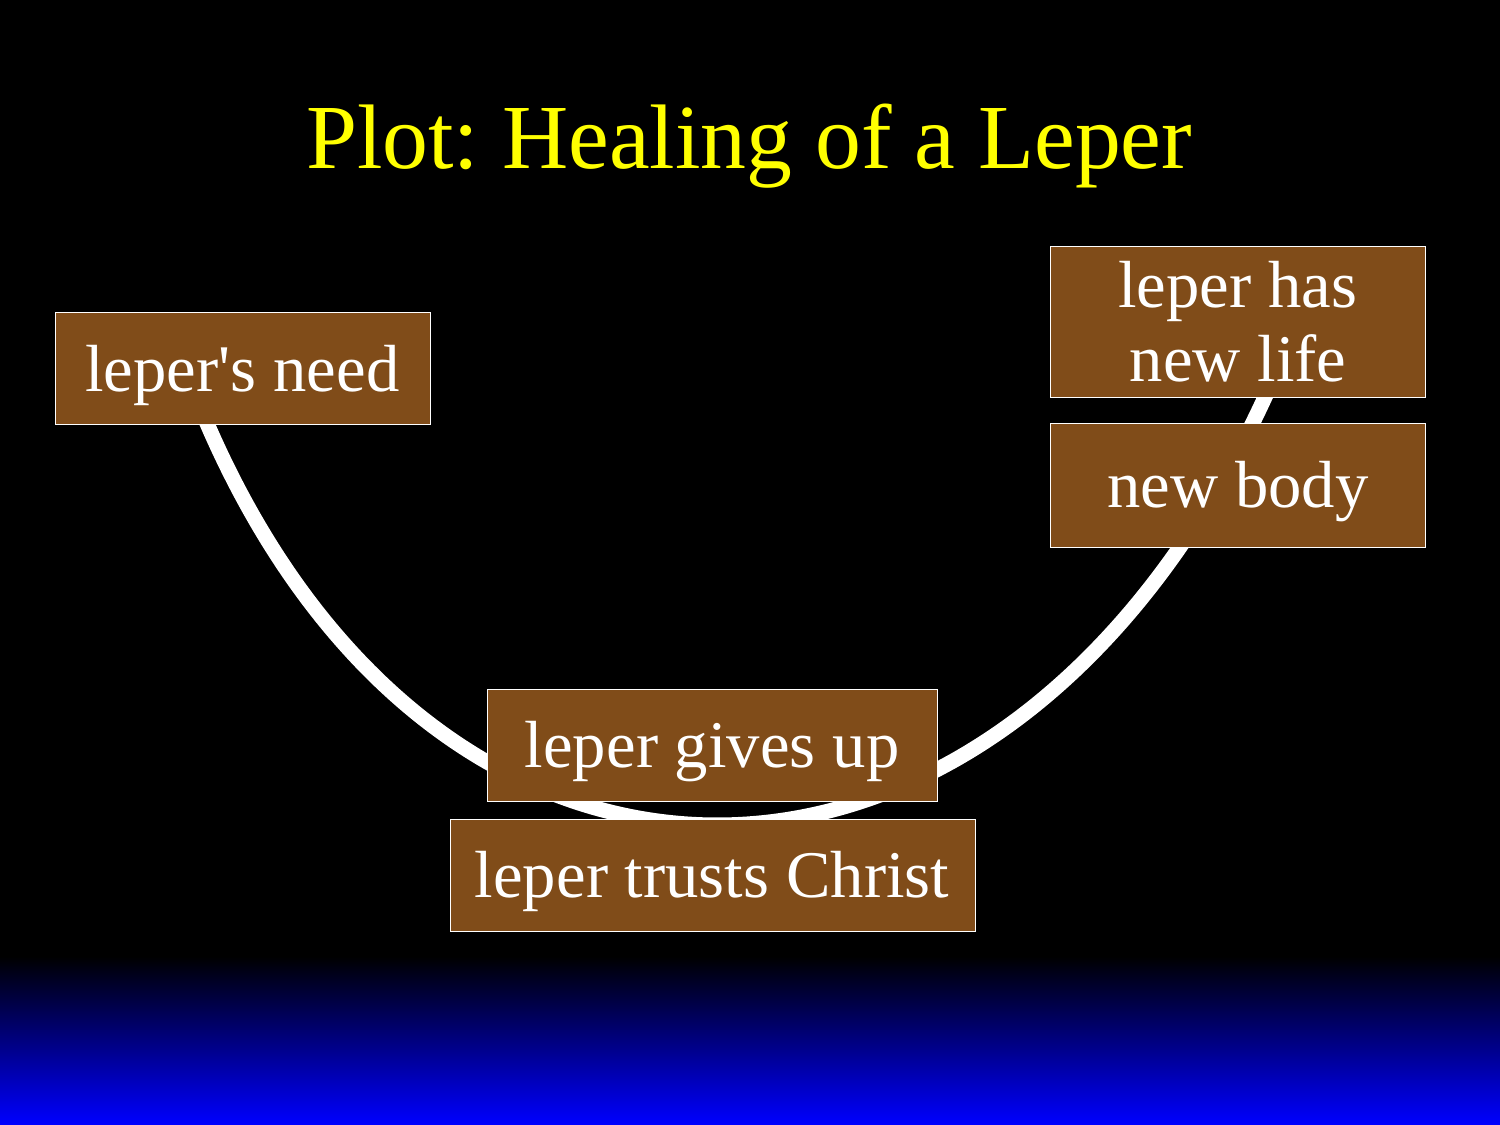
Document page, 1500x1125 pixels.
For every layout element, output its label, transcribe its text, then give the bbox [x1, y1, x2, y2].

text_box leper's need [55, 312, 431, 425]
text_box leper gives up [487, 689, 938, 802]
text_box new body [1050, 423, 1426, 548]
text_box leper has new life [1050, 246, 1426, 398]
title Plot: Healing of a Leper [112, 37, 1388, 238]
text_box leper trusts Christ [450, 819, 976, 932]
